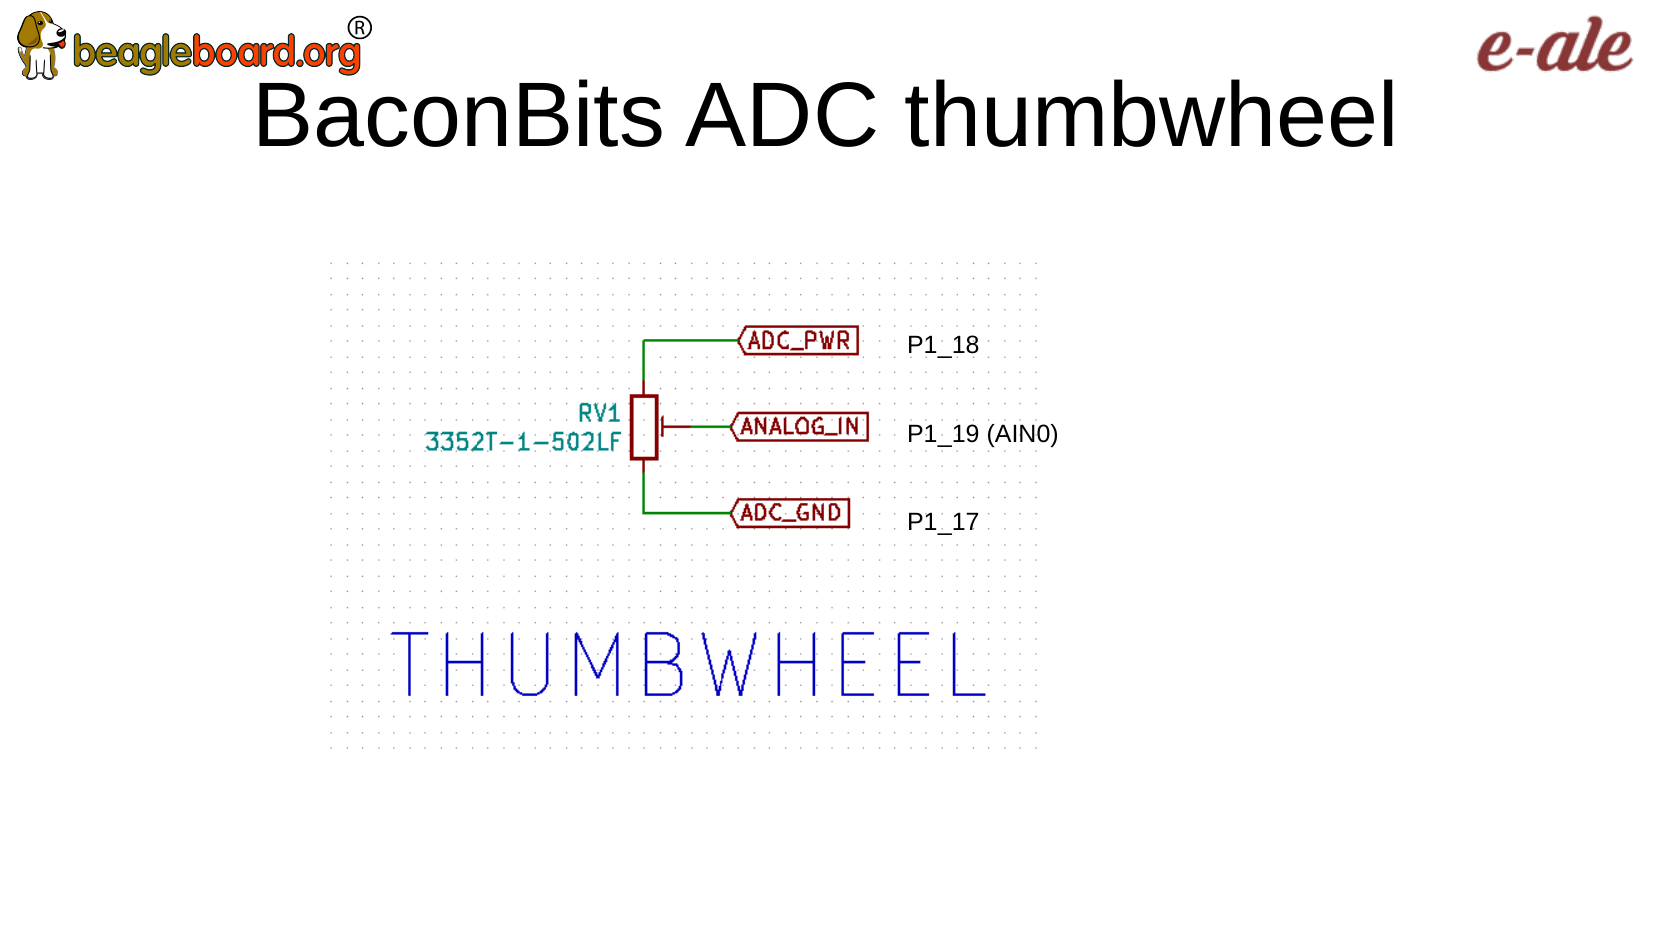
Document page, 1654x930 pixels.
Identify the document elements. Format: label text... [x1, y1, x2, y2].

title BaconBits ADC thumbwheel [82, 37, 1571, 193]
text_box P1_18 [892, 323, 995, 362]
text_box P1_17 [892, 500, 995, 540]
text_box P1_19 (AIN0) [892, 412, 1131, 474]
picture [1475, 14, 1636, 74]
picture [17, 11, 372, 80]
picture [325, 252, 1041, 758]
